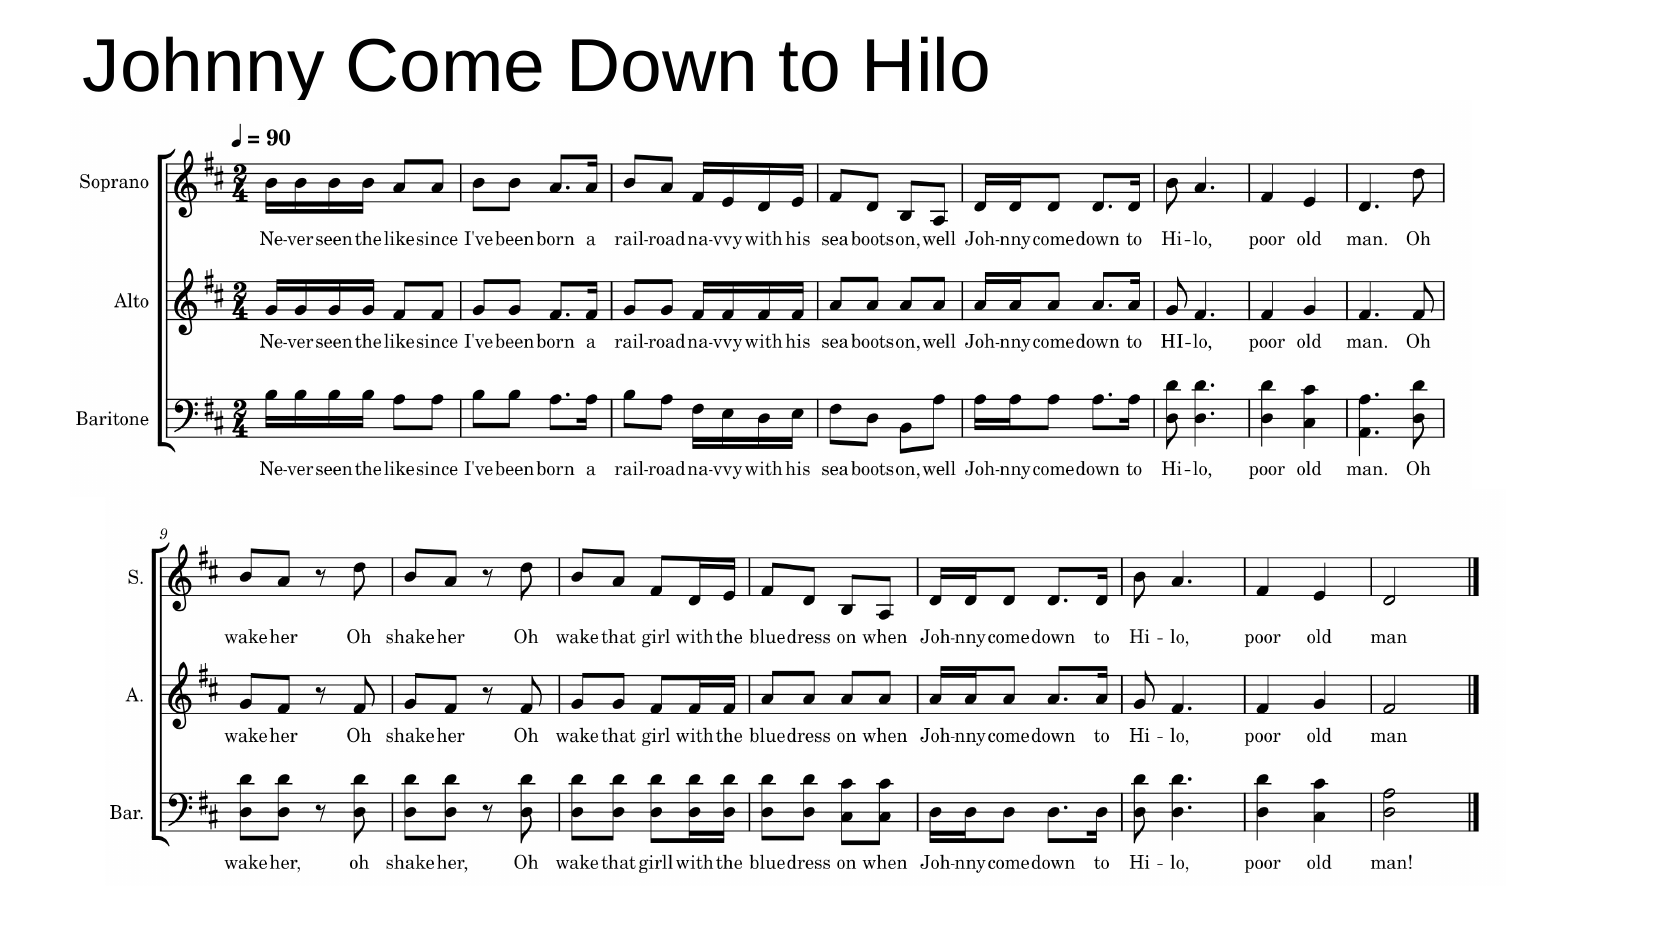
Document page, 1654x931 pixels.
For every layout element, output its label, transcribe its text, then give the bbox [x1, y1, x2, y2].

picture [70, 100, 1506, 886]
title Johnny Come Down to Hilo [82, 23, 1571, 108]
